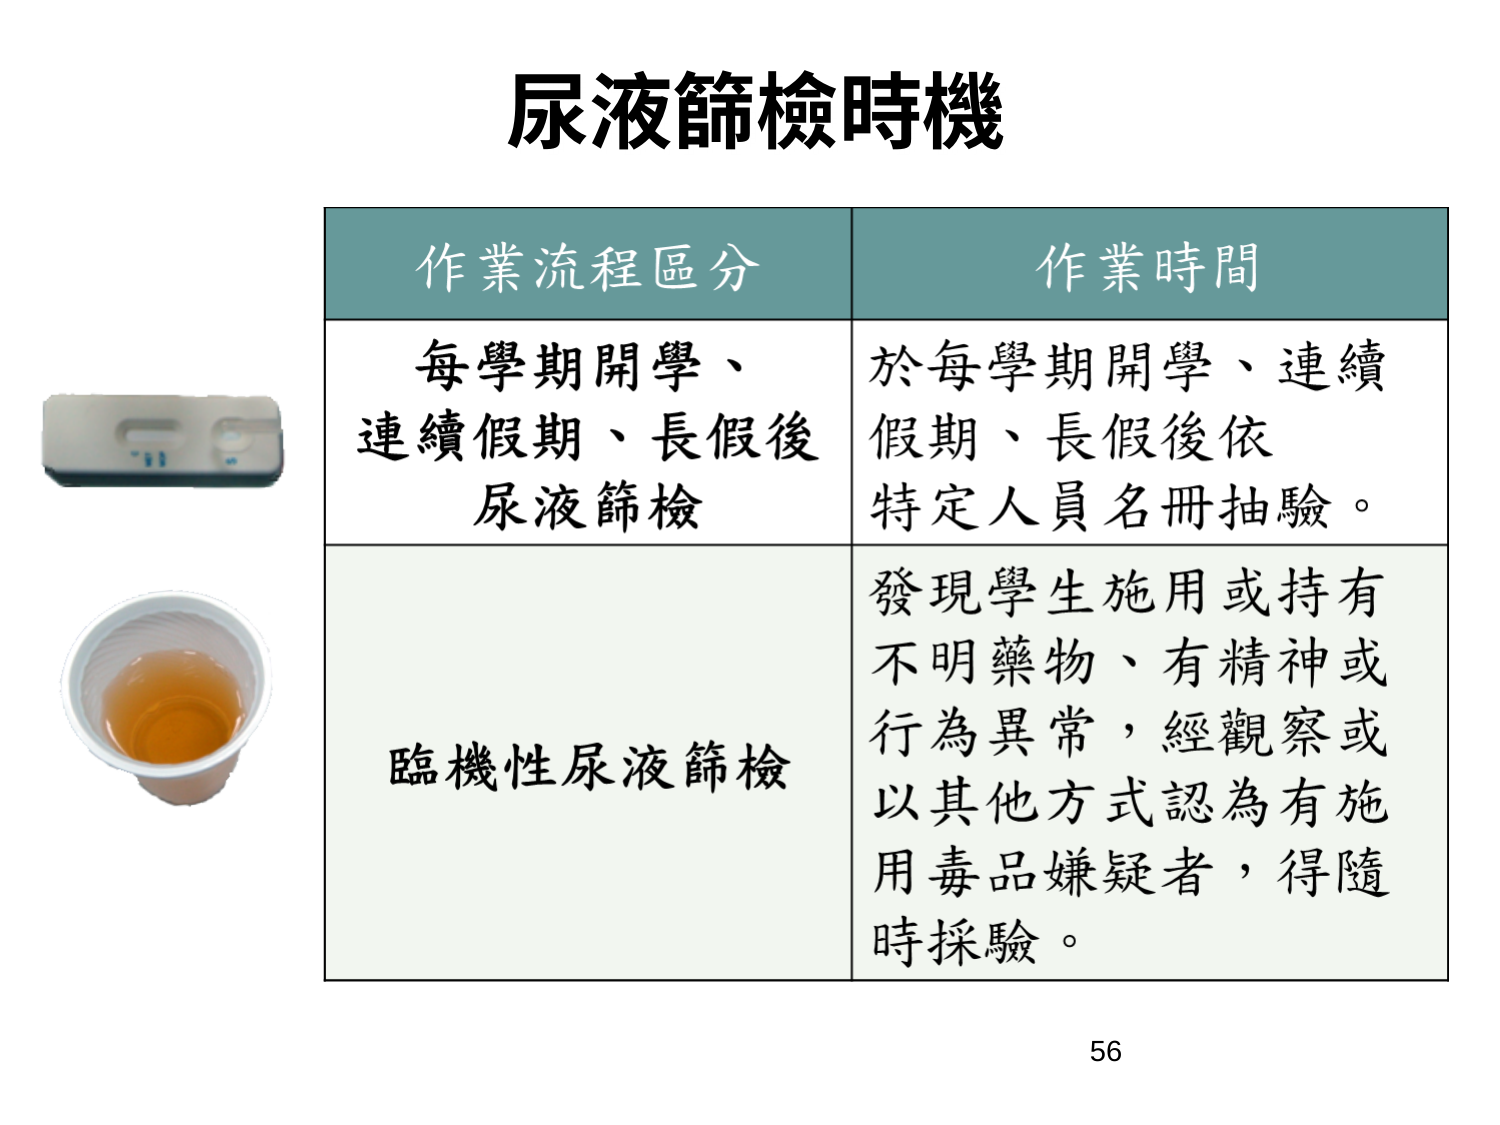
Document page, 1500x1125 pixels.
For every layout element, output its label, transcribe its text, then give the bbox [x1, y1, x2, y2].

picture [318, 207, 1449, 1009]
title 尿液篩檢時機 [372, 42, 1140, 176]
text_box [1074, 1024, 1426, 1103]
picture [29, 385, 302, 498]
picture [41, 574, 298, 829]
